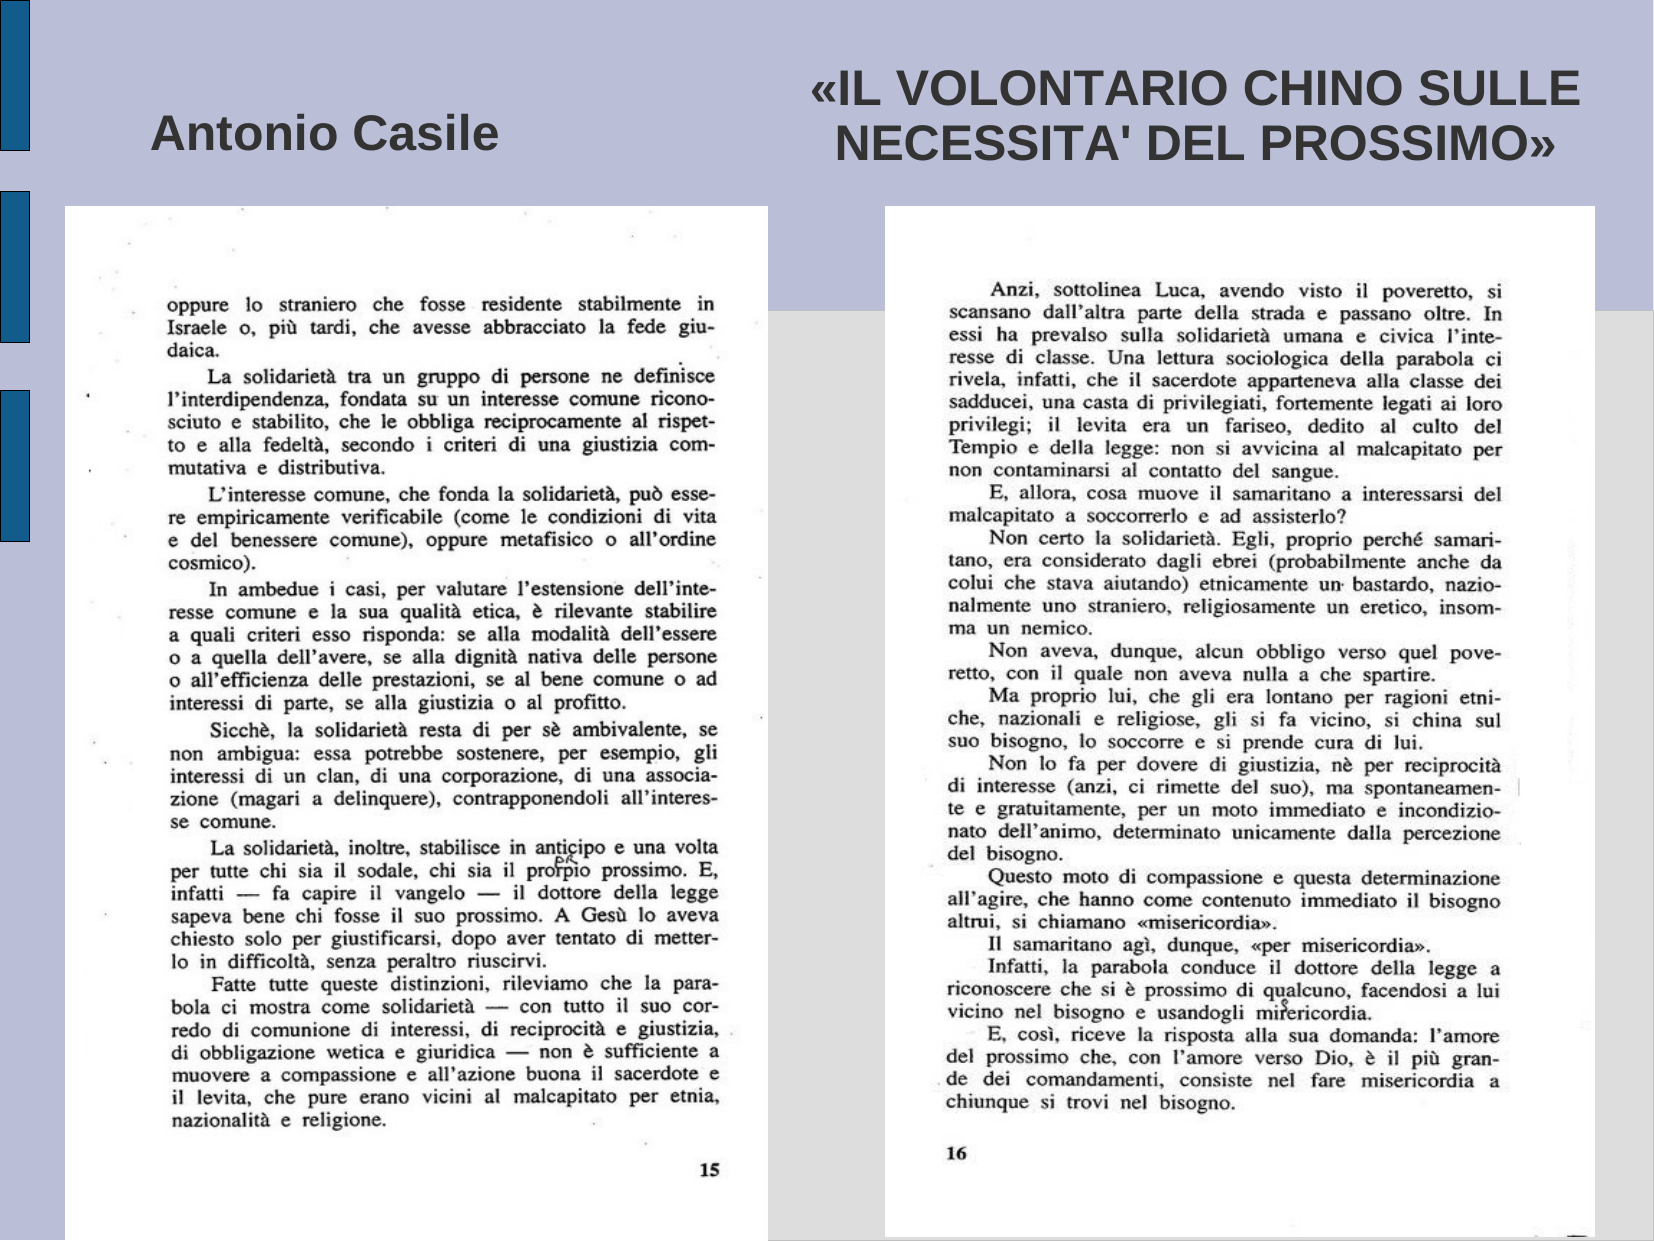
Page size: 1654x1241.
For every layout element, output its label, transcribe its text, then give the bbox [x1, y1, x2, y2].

title «IL VOLONTARIO CHINO SULLE NECESSITA' DEL PROSSIMO» [738, 24, 1654, 207]
title Antonio Casile [59, 29, 591, 237]
picture [885, 206, 1595, 1237]
picture [65, 206, 768, 1241]
